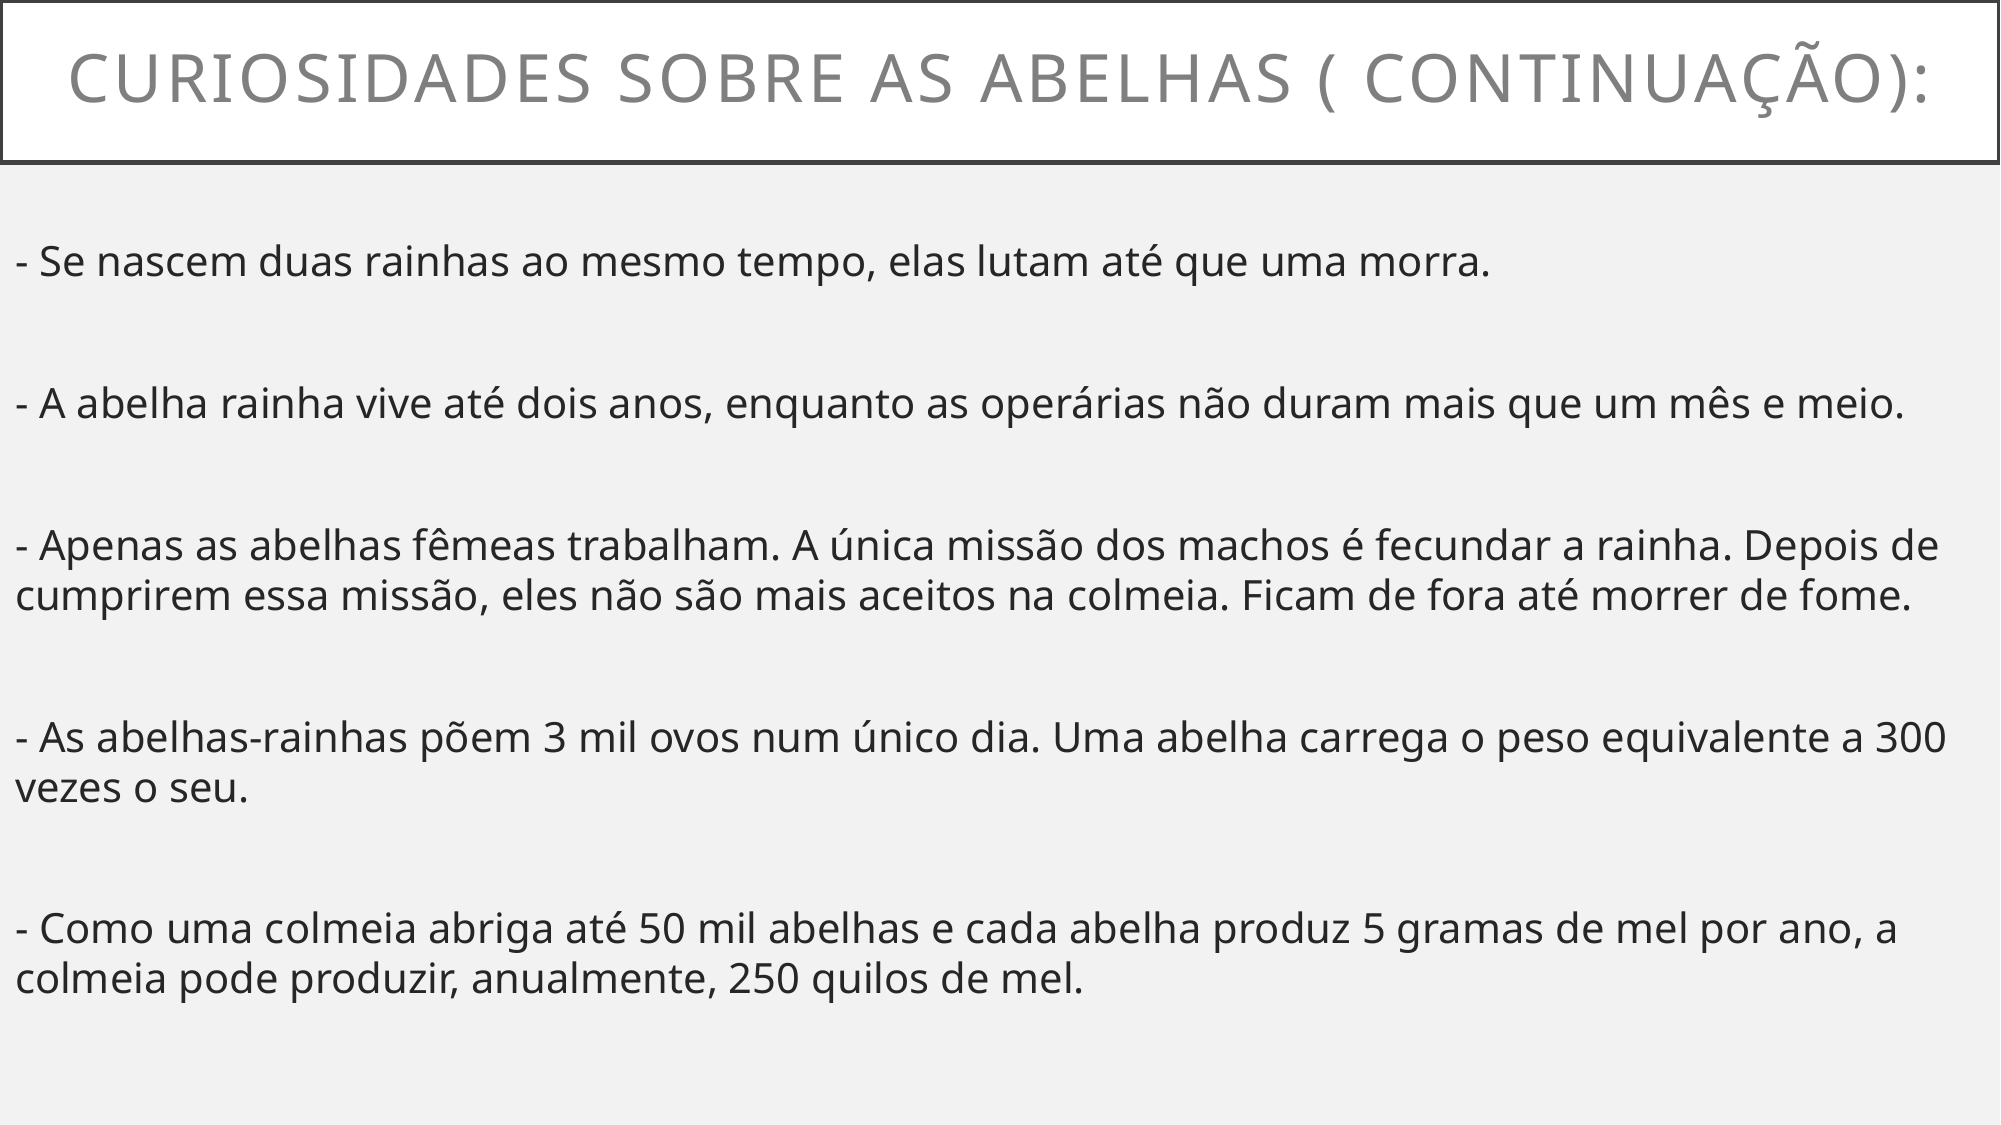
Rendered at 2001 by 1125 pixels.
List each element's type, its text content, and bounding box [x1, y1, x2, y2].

list - Se nascem duas rainhas ao mesmo tempo, elas lutam até que uma morra. - A abelha rainha vive até dois anos, enquanto as operárias não duram mais que um mês e meio. - Apenas as abelhas fêmeas trabalham. A única missão dos machos é fecundar a rainha. Depois de cumprirem essa missão, eles não são mais aceitos na colmeia. Ficam de fora até morrer de fome. - As abelhas-rainhas põem 3 mil ovos num único dia. Uma abelha carrega o peso equivalente a 300 vezes o seu. - Como uma colmeia abriga até 50 mil abelhas e cada abelha produz 5 gramas de mel por ano, a colmeia pode produzir, anualmente, 250 quilos de mel. [0, 227, 2000, 1027]
title Curiosidades sobre as abelhas ( continuação): [0, 0, 2000, 163]
